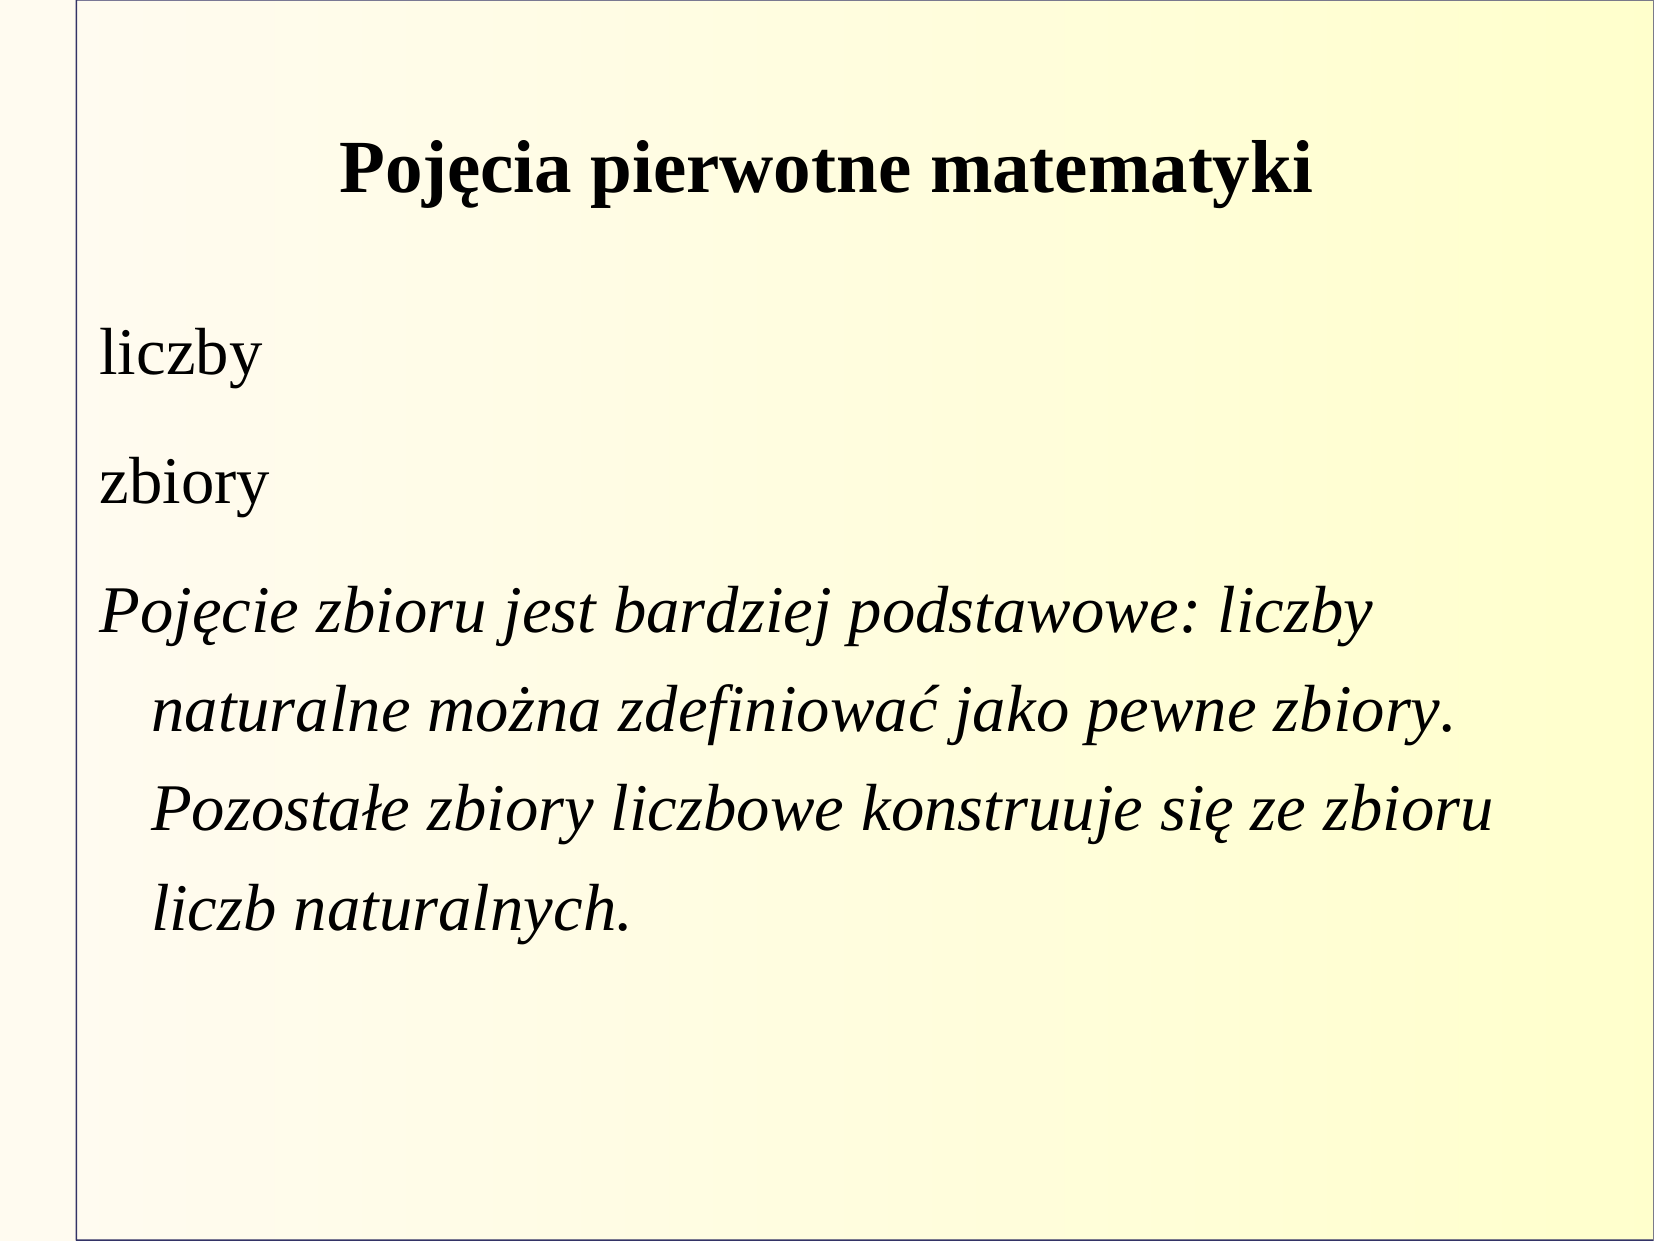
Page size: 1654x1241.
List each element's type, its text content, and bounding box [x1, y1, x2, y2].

picture [0, 0, 75, 1241]
list liczby zbiory Pojęcie zbioru jest bardziej podstawowe: liczby naturalne można zdefiniować jako pewne zbiory. Pozostałe zbiory liczbowe konstruuje się ze zbioru liczb naturalnych. [82, 290, 1571, 1095]
title Pojęcia pierwotne matematyki [82, 16, 1571, 290]
